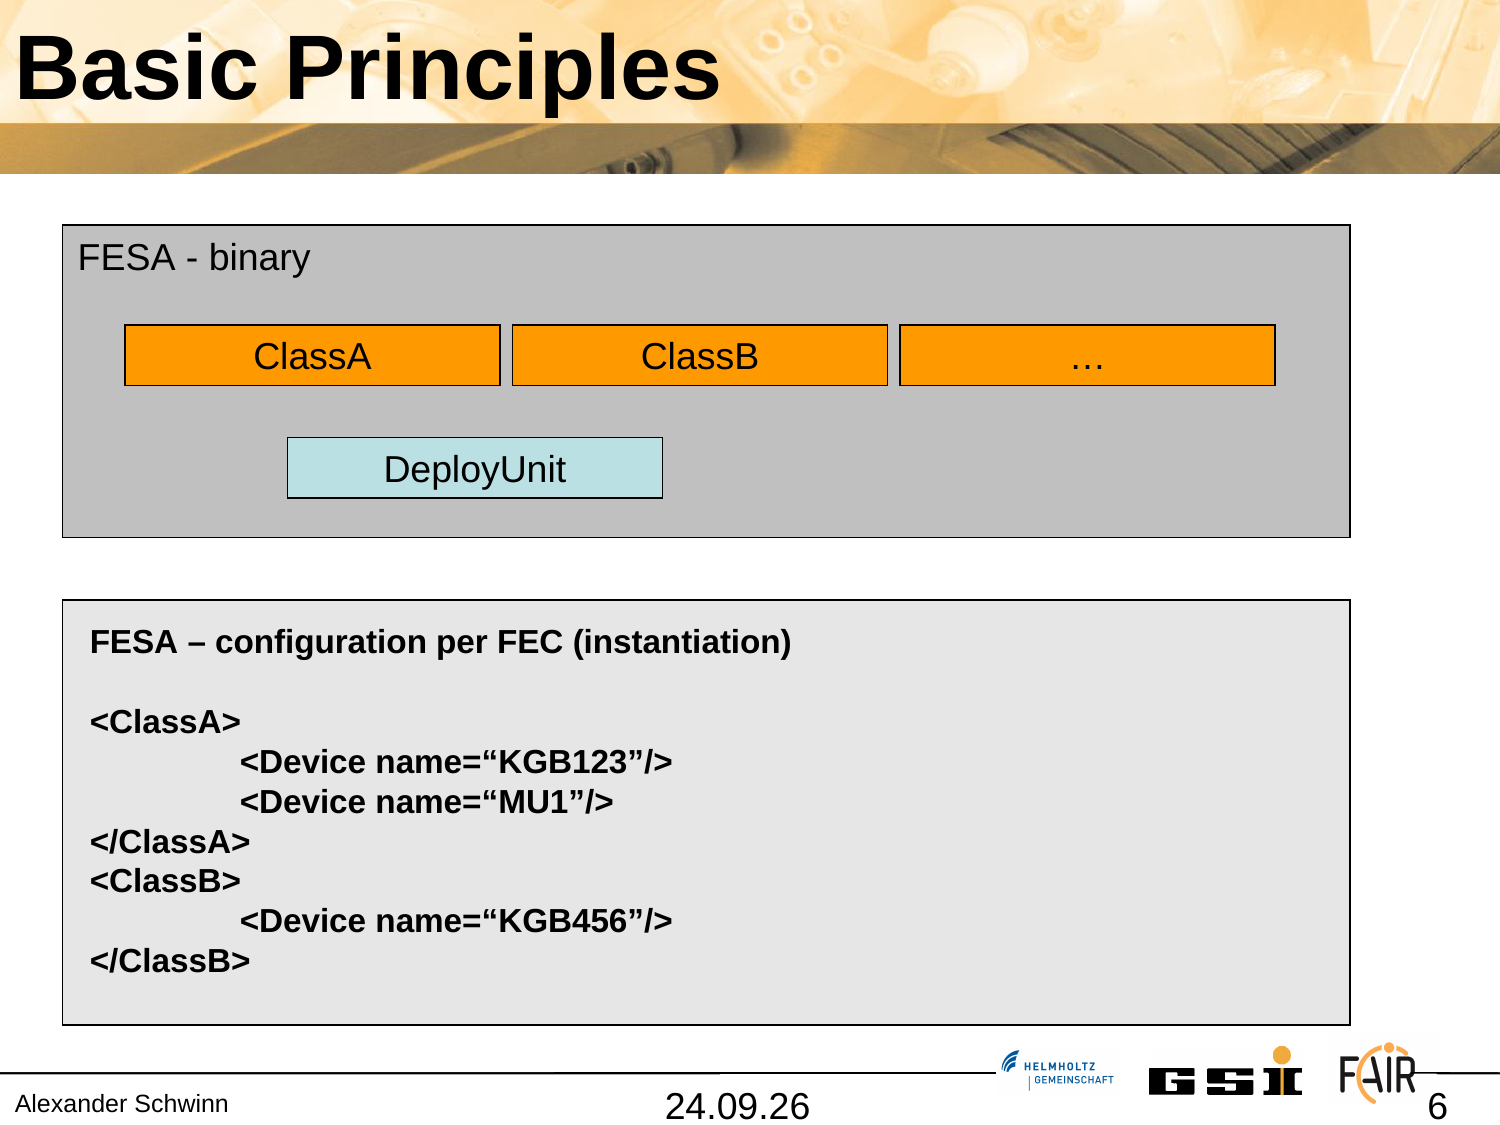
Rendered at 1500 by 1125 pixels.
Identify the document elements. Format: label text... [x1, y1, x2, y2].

text_box FESA – configuration per FEC (instantiation) <ClassA> <Device name=“KGB123”/> <Device name=“MU1”/> </ClassA> <ClassB> <Device name=“KGB456”/> </ClassB> [75, 612, 976, 1028]
text_box [62, 599, 1351, 1025]
picture [1432, 1096, 1439, 1105]
picture [1149, 1046, 1302, 1095]
text_box ClassA [125, 324, 501, 386]
text_box … [900, 324, 1276, 386]
picture [1328, 1034, 1439, 1106]
title Basic Principles [0, 0, 1500, 126]
text_box FESA - binary [62, 224, 326, 286]
picture [0, 126, 1500, 175]
text_box [62, 224, 1351, 538]
picture [996, 1046, 1121, 1095]
text_box DeployUnit [287, 437, 663, 498]
text_box ClassB [512, 324, 888, 386]
